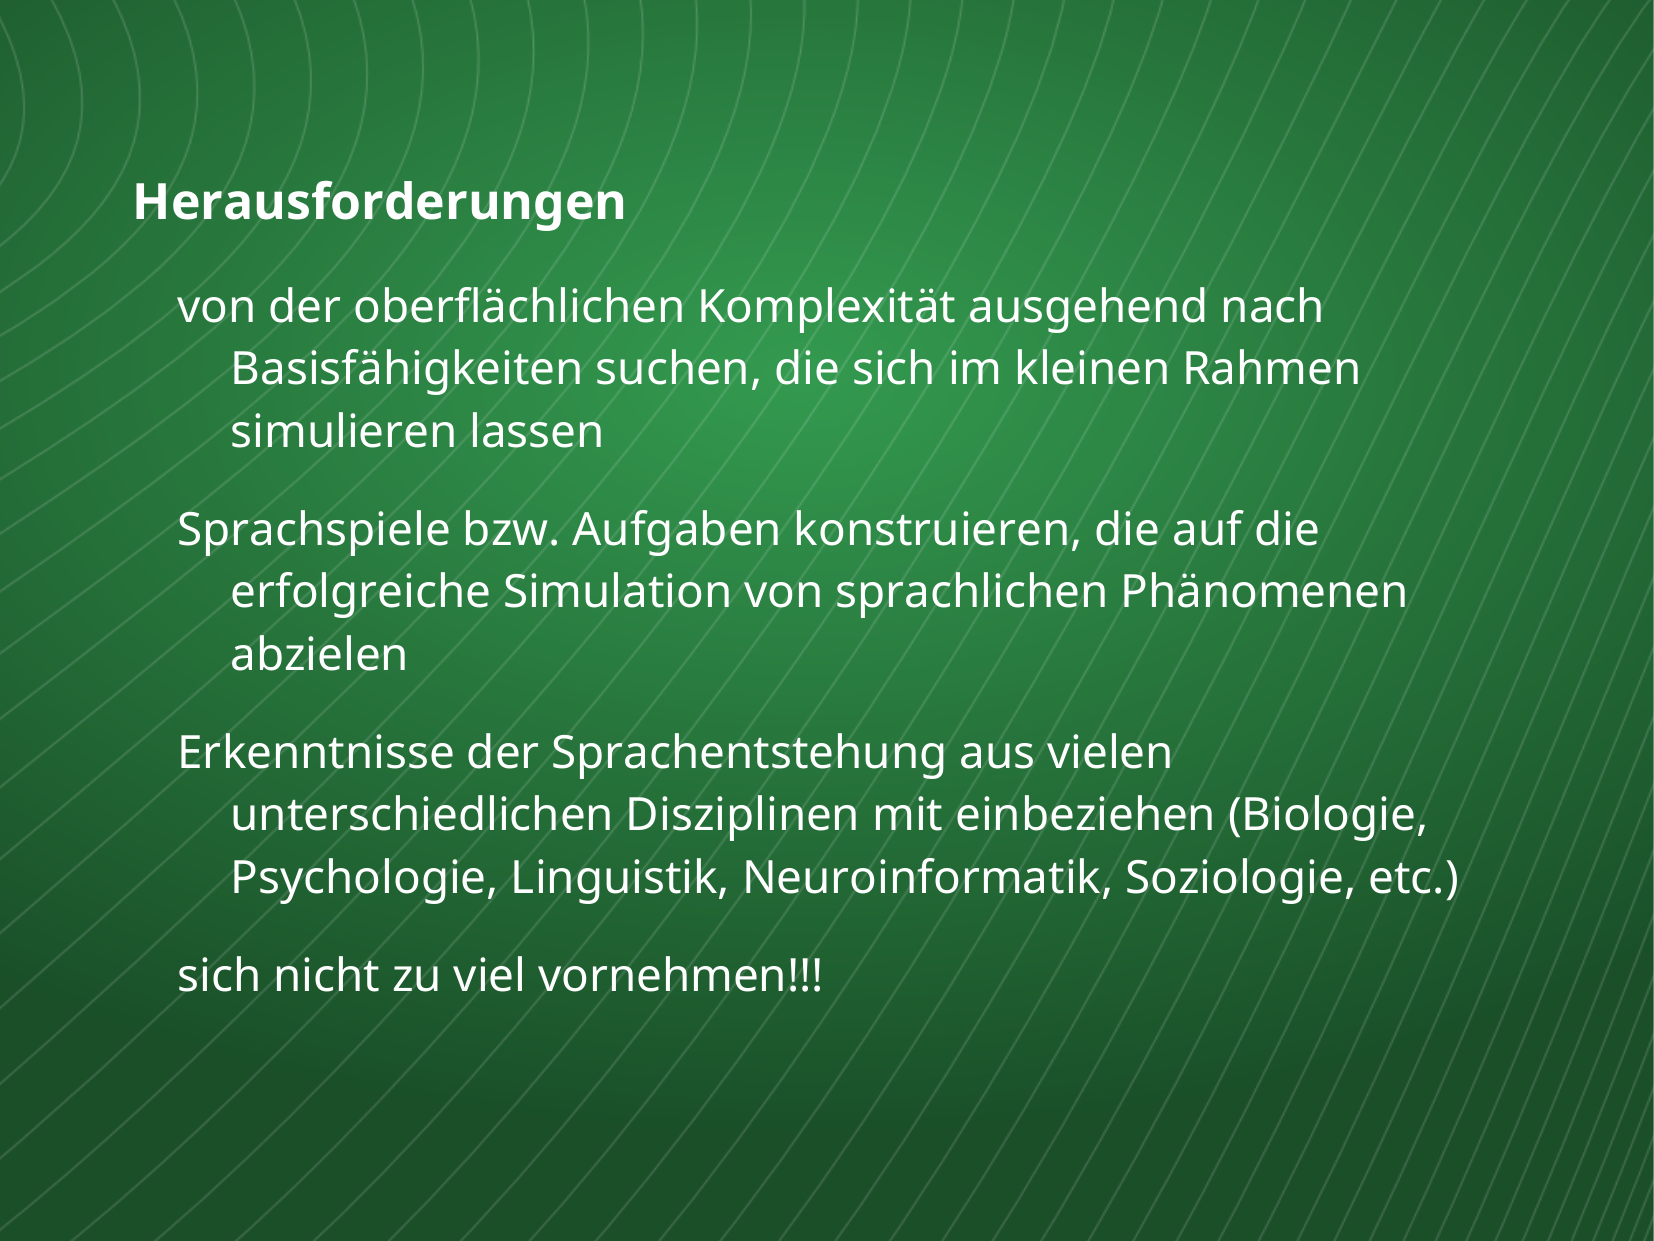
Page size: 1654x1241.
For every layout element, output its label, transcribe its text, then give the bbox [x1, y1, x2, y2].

text_box von der oberflächlichen Komplexität ausgehend nach Basisfähigkeiten suchen, die sich im kleinen Rahmen simulieren lassen Sprachspiele bzw. Aufgaben konstruieren, die auf die erfolgreiche Simulation von sprachlichen Phänomenen abzielen Erkenntnisse der Sprachentstehung aus vielen unterschiedlichen Disziplinen mit einbeziehen (Biologie, Psychologie, Linguistik, Neuroinformatik, Soziologie, etc.) sich nicht zu viel vornehmen!!! [162, 265, 1536, 957]
picture [0, 0, 1654, 1241]
text_box Herausforderungen [118, 158, 599, 237]
